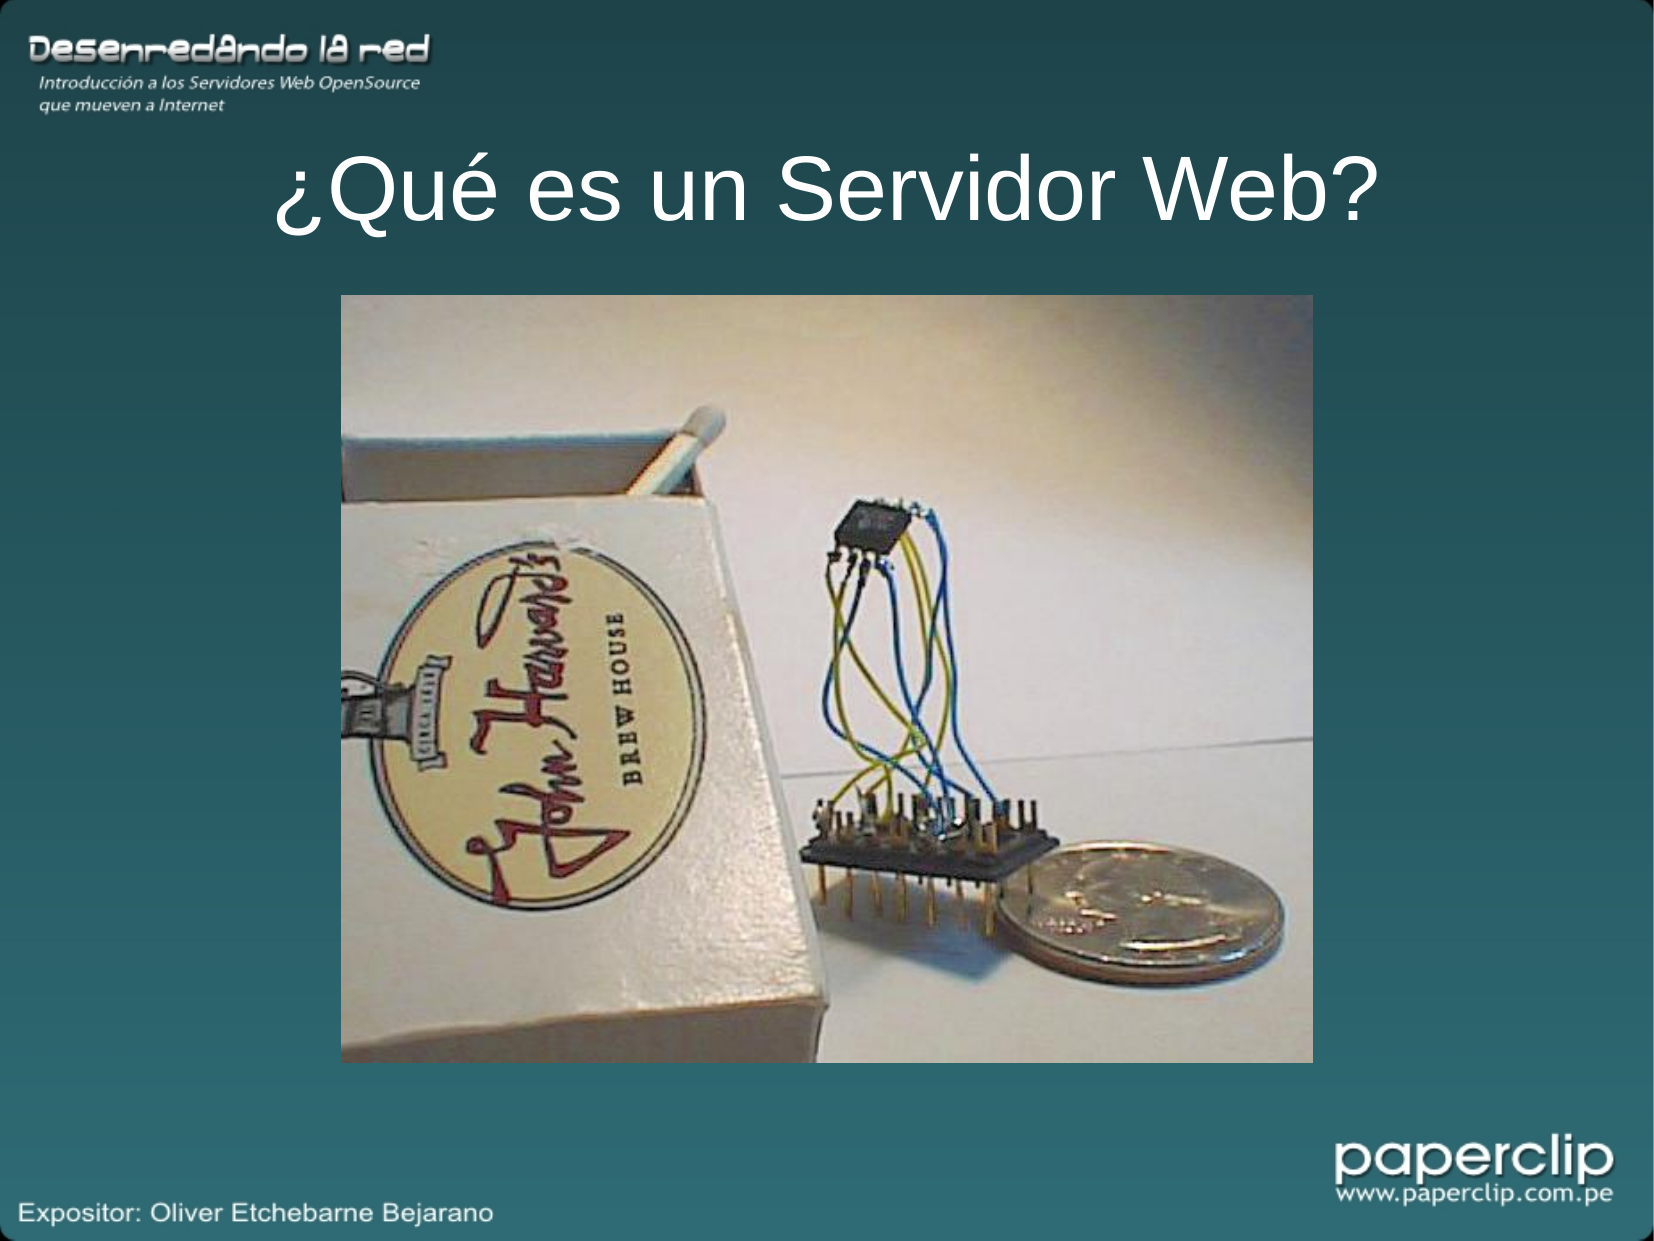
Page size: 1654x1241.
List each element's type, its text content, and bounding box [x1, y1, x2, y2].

picture [0, 0, 1654, 1241]
title ¿Qué es un Servidor Web? [82, 92, 1571, 285]
